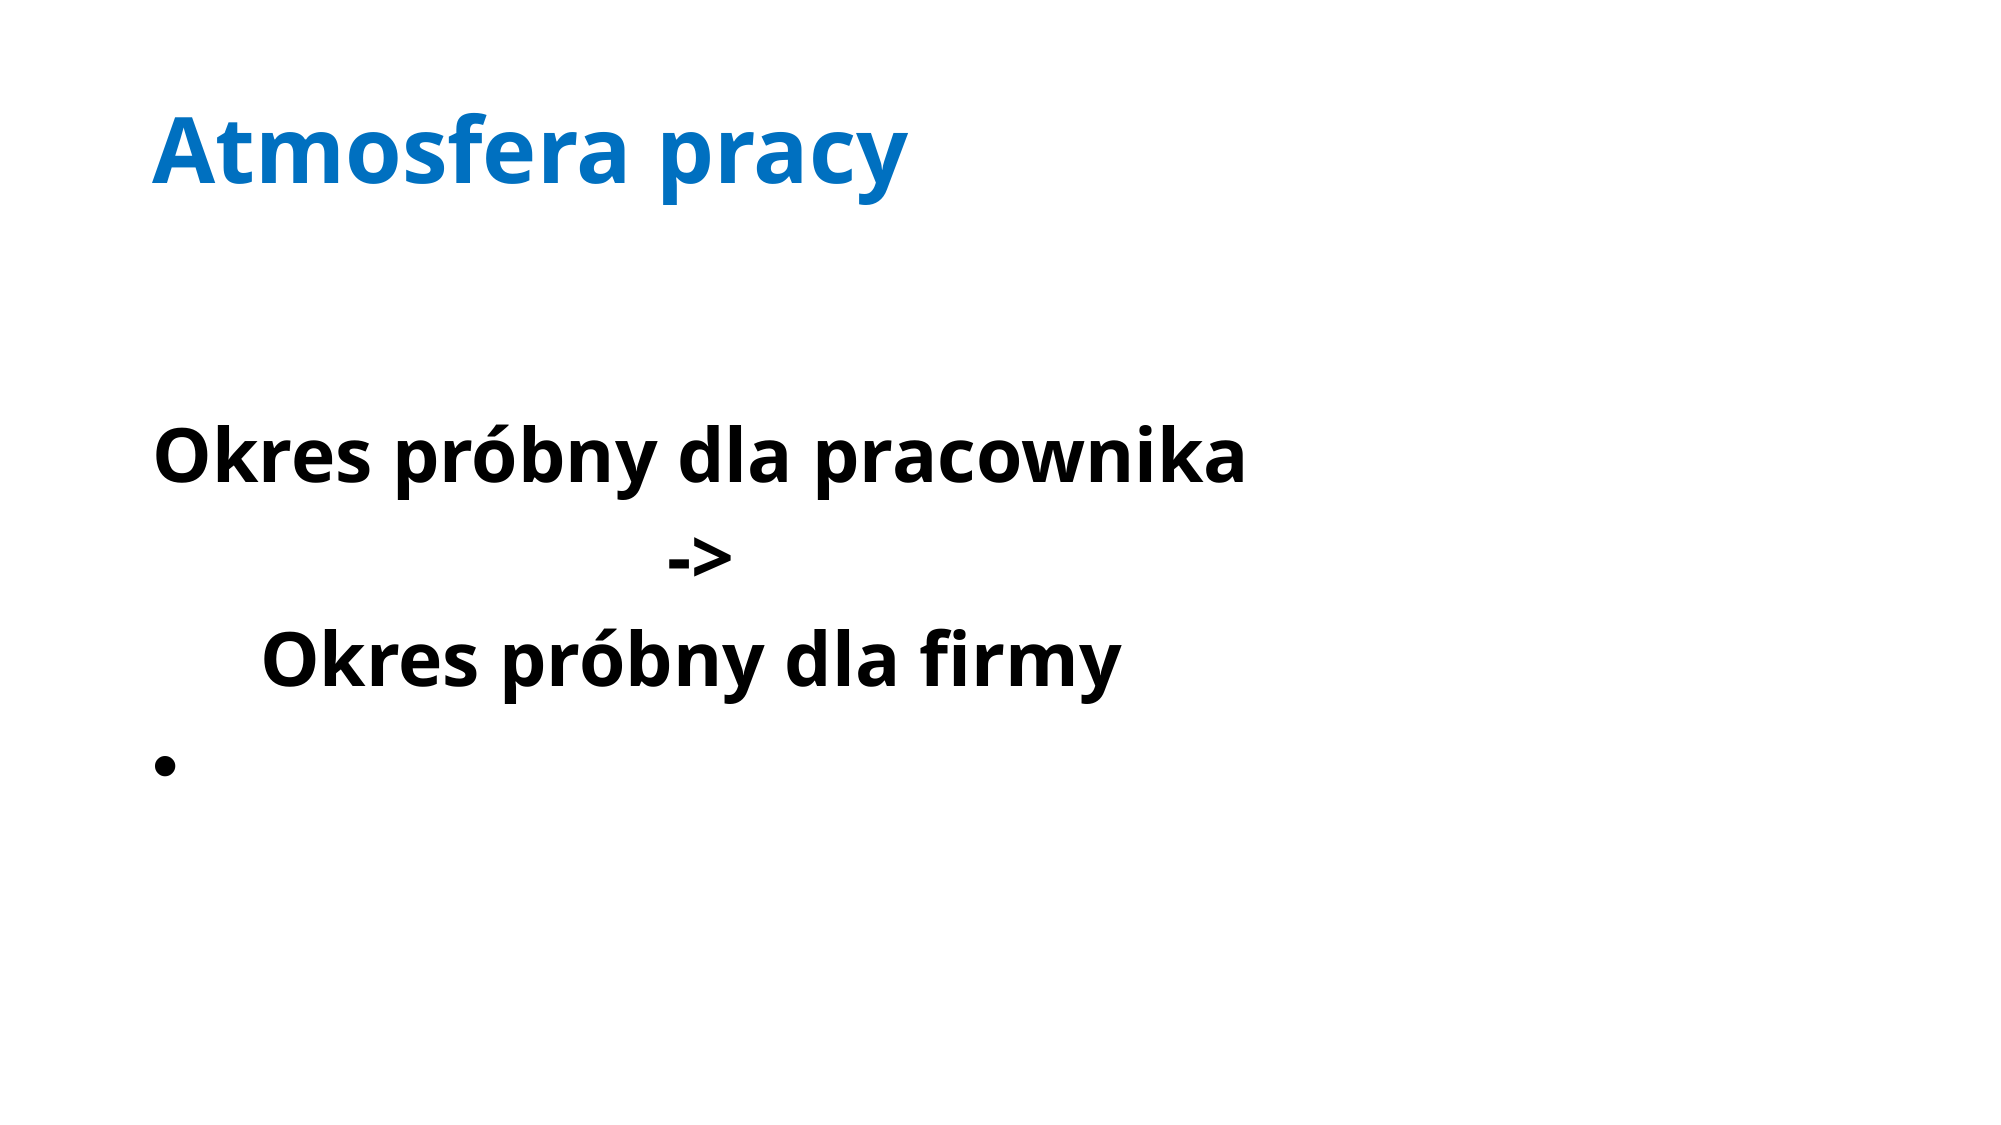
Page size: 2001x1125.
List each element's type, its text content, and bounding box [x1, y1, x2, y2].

list Okres próbny dla pracownika -> Okres próbny dla firmy [137, 299, 1863, 1014]
title Atmosfera pracy [137, 45, 1863, 264]
